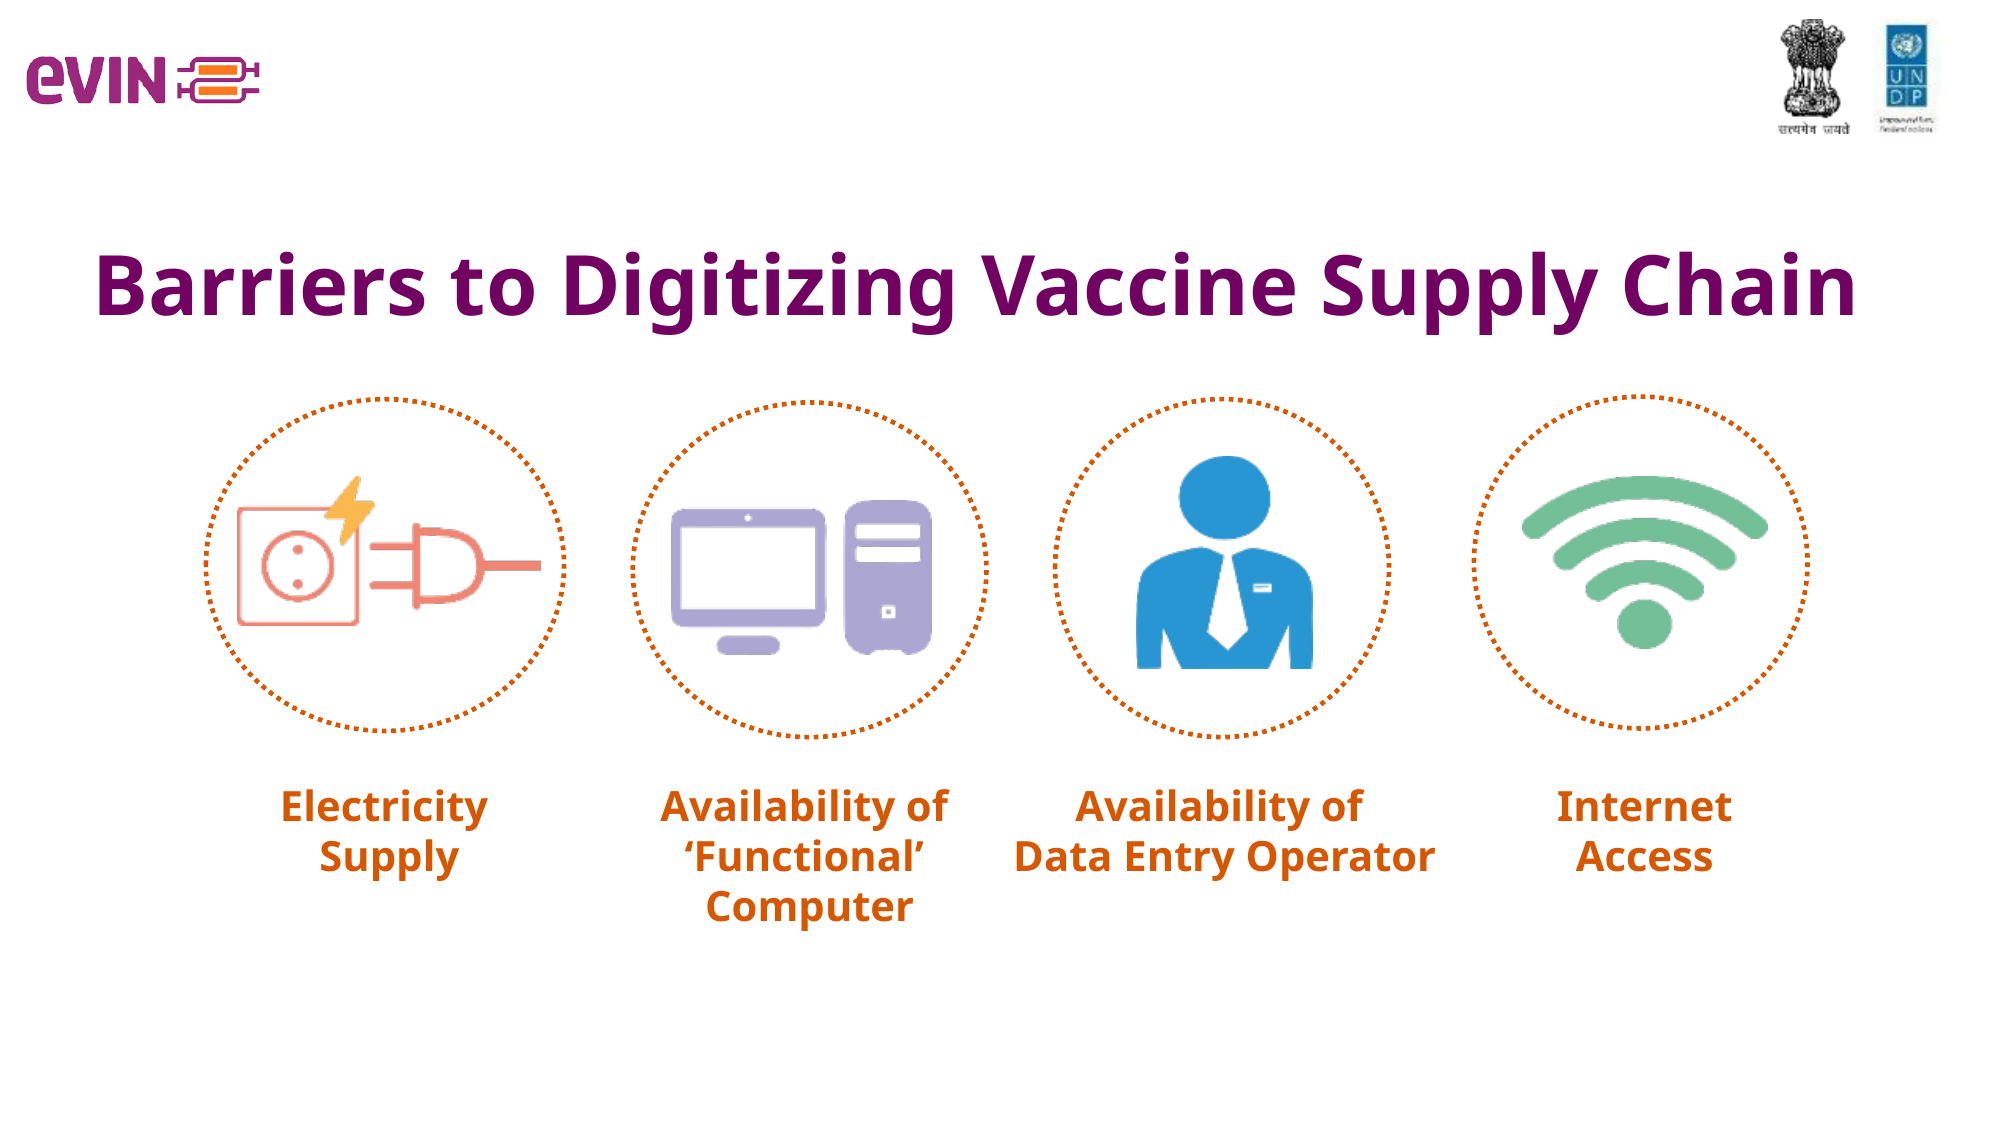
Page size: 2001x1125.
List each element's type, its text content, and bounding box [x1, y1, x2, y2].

picture [671, 500, 932, 655]
text_box Availability of ‘Functional’ Computer [599, 772, 1020, 938]
picture [15, 44, 271, 113]
picture [1874, 19, 1940, 139]
picture [1522, 476, 1768, 649]
text_box Internet Access [1491, 772, 1798, 888]
text_box Availability of Data Entry Operator [976, 772, 1473, 888]
picture [1778, 19, 1850, 134]
picture [1136, 456, 1313, 670]
text_box Barriers to Digitizing Vaccine Supply Chain [78, 224, 1876, 340]
picture [237, 476, 541, 626]
text_box Electricity Supply [0, 772, 599, 888]
